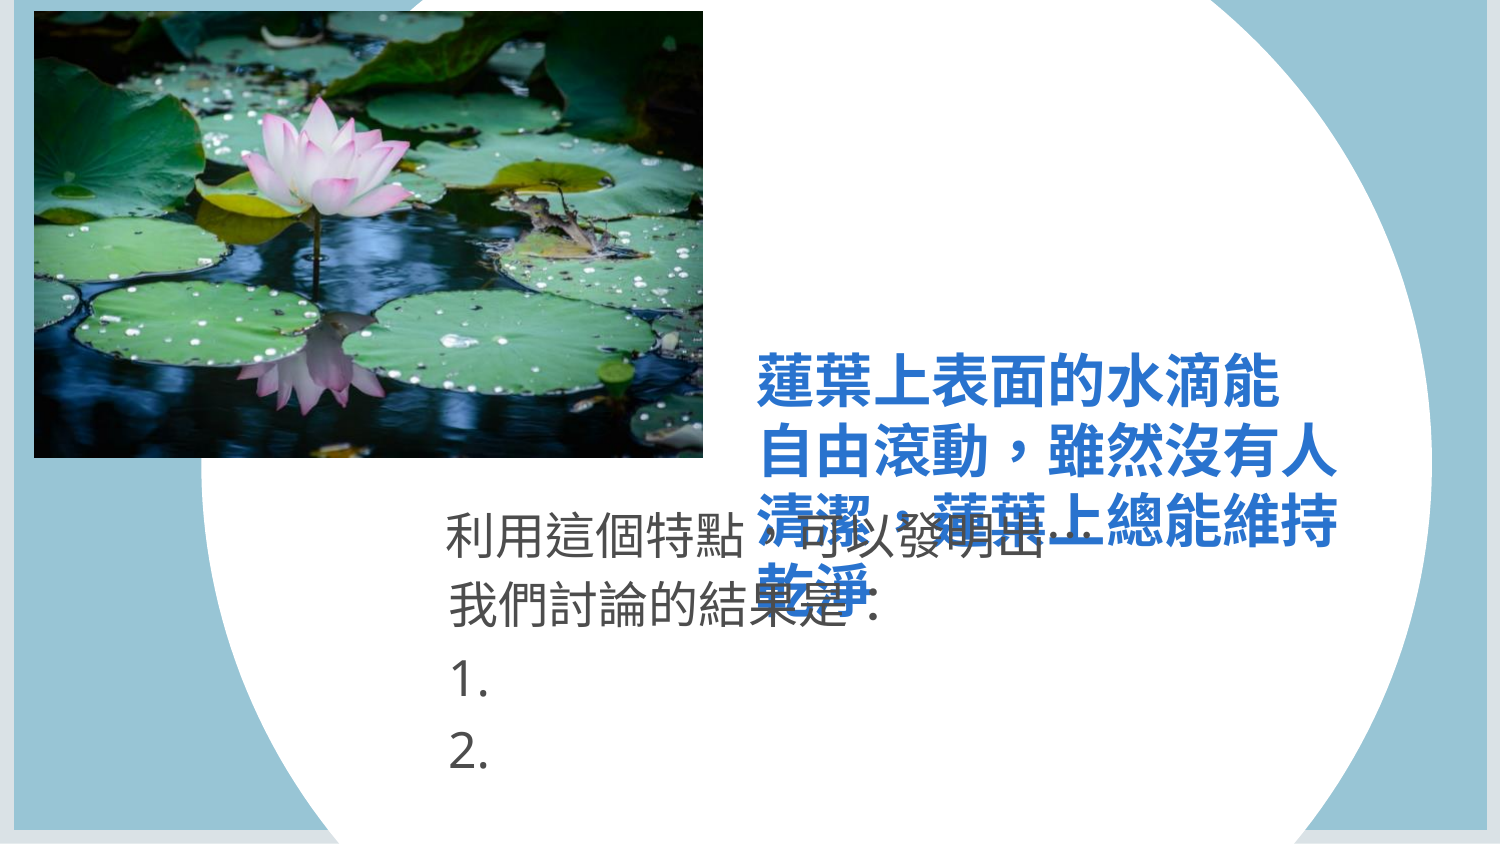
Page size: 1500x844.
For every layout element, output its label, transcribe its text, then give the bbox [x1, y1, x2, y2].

text_box 利用這個特點，可以發明出… [431, 497, 1228, 572]
picture [34, 11, 703, 458]
text_box [14, 0, 1487, 844]
text_box 蓮葉上表面的水滴能 自由滾動，雖然沒有人 清潔，蓮葉上總能維持 乾淨 [741, 329, 1432, 449]
text_box 我們討論的結果是： 1. 2. [433, 572, 913, 786]
